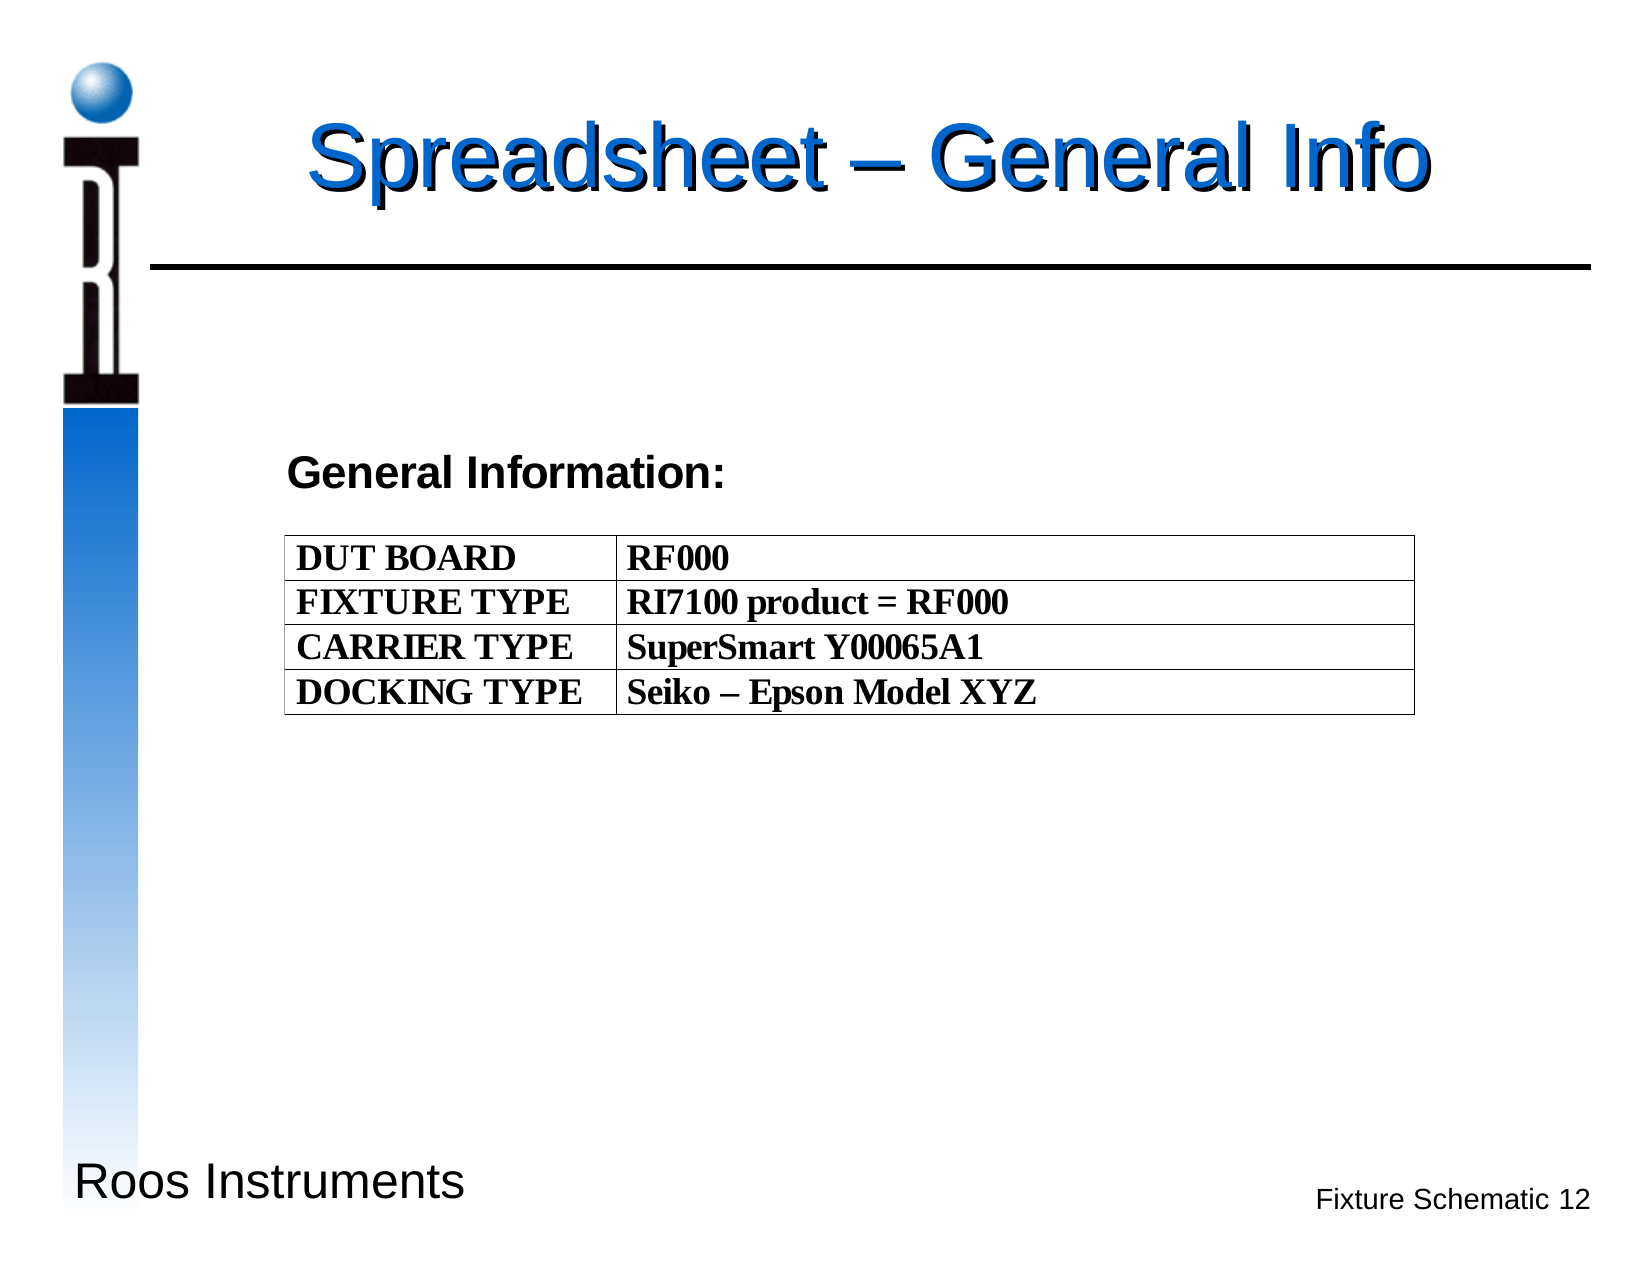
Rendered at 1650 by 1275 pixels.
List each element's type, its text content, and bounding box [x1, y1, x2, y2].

title Spreadsheet – General Info [147, 59, 1591, 253]
chart [284, 445, 1416, 744]
picture [59, 59, 144, 411]
